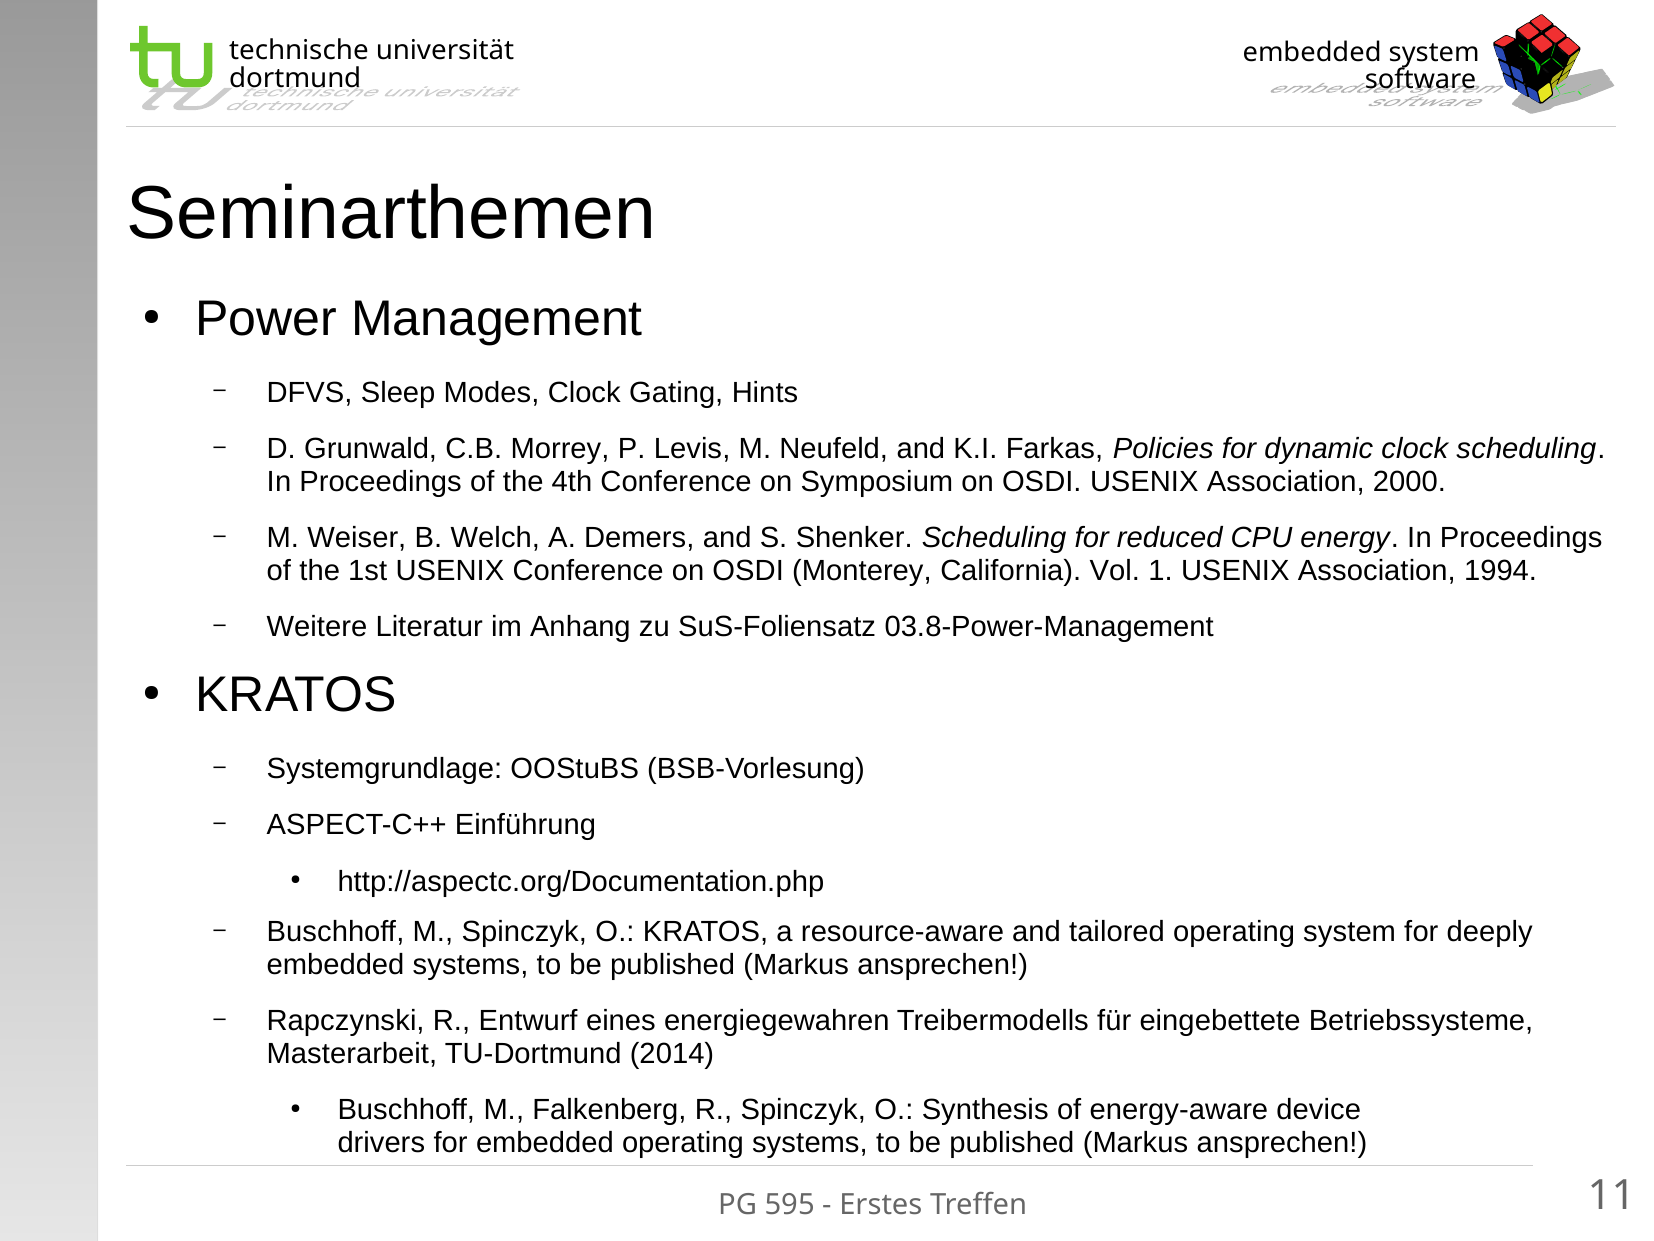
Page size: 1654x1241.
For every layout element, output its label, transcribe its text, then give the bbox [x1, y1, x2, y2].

list Power Management DFVS, Sleep Modes, Clock Gating, Hints D. Grunwald, C.B. Morrey, P. Levis, M. Neufeld, and K.I. Farkas, Policies for dynamic clock scheduling. In Proceedings of the 4th Conference on Symposium on OSDI. USENIX Association, 2000. M. Weiser, B. Welch, A. Demers, and S. Shenker. Scheduling for reduced CPU energy. In Proceedings of the 1st USENIX Conference on OSDI (Monterey, California). Vol. 1. USENIX Association, 1994. Weitere Literatur im Anhang zu SuS-Foliensatz 03.8-Power-Management KRATOS Systemgrundlage: OOStuBS (BSB-Vorlesung) ASPECT-C++ Einführung http://aspectc.org/Documentation.php Buschhoff, M., Spinczyk, O.: KRATOS, a resource-aware and tailored operating system for deeply embedded systems, to be published (Markus ansprechen!) Rapczynski, R., Entwurf eines energiegewahren Treibermodells für eingebettete Betriebssysteme, Masterarbeit, TU-Dortmund (2014) Buschhoff, M., Falkenberg, R., Spinczyk, O.: Synthesis of energy-aware device drivers for embedded operating systems, to be published (Markus ansprechen!) [124, 290, 1628, 1211]
title Seminarthemen [126, 168, 1559, 257]
